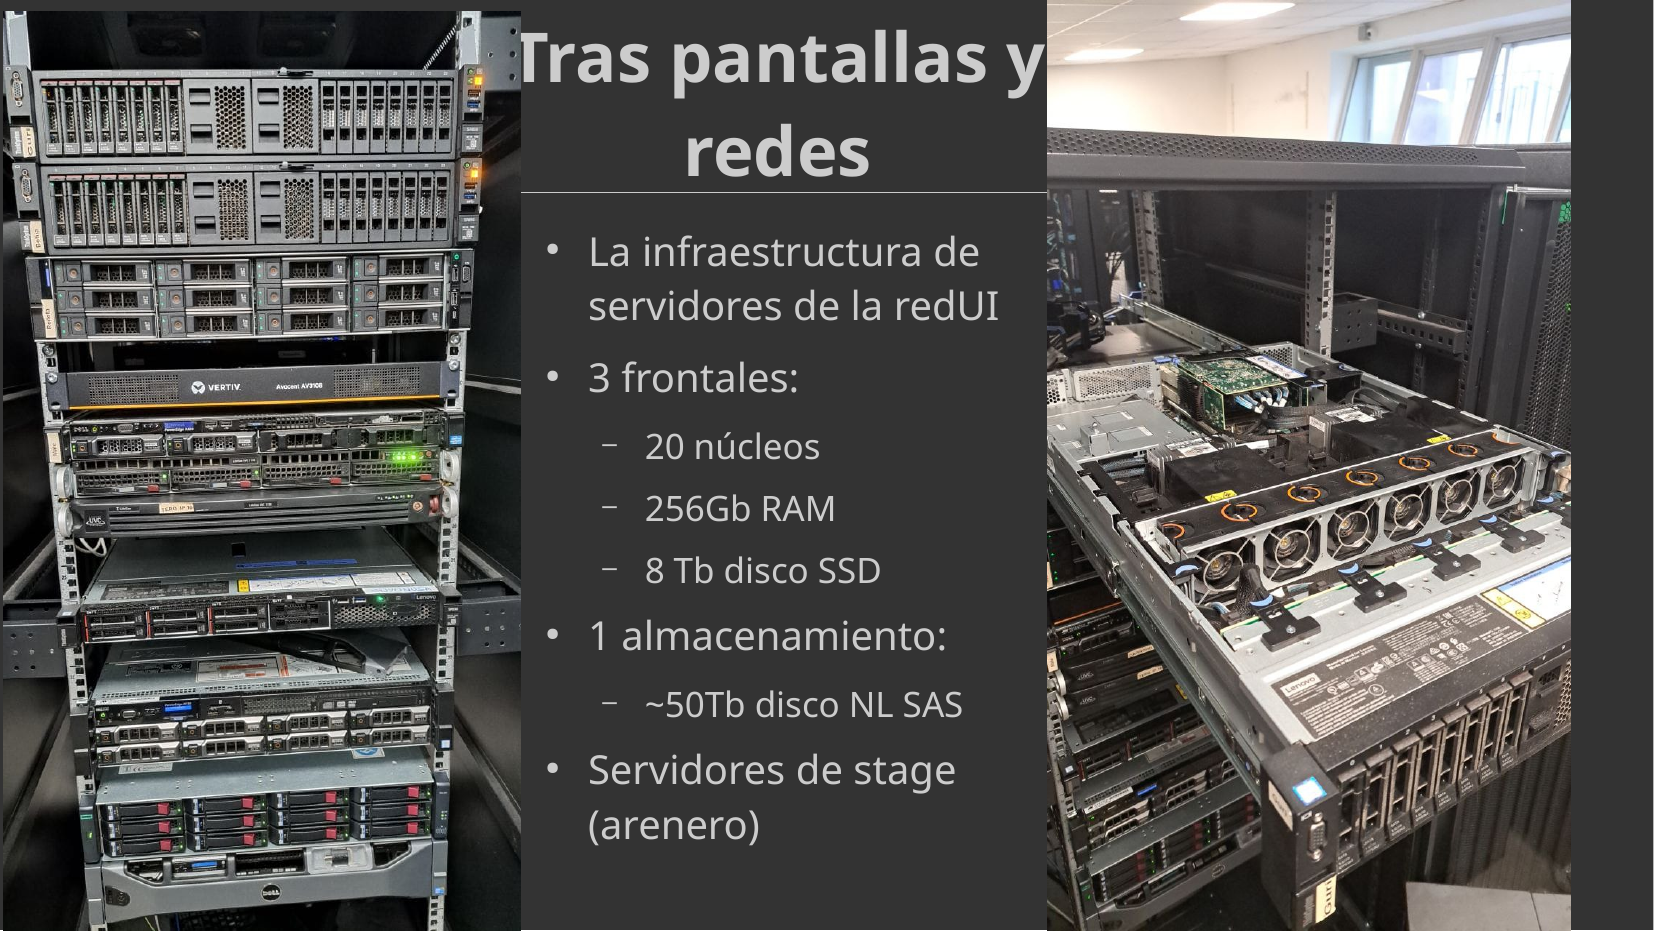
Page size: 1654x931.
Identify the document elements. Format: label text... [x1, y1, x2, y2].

title Tras pantallas y redes [507, 9, 1047, 197]
picture [1047, 0, 1571, 931]
picture [3, 11, 521, 931]
list La infraestructura de servidores de la redUI 3 frontales: 20 núcleos 256Gb RAM 8 Tb disco SSD 1 almacenamiento: ~50Tb disco NL SAS Servidores de stage (arenero) [531, 223, 1004, 910]
